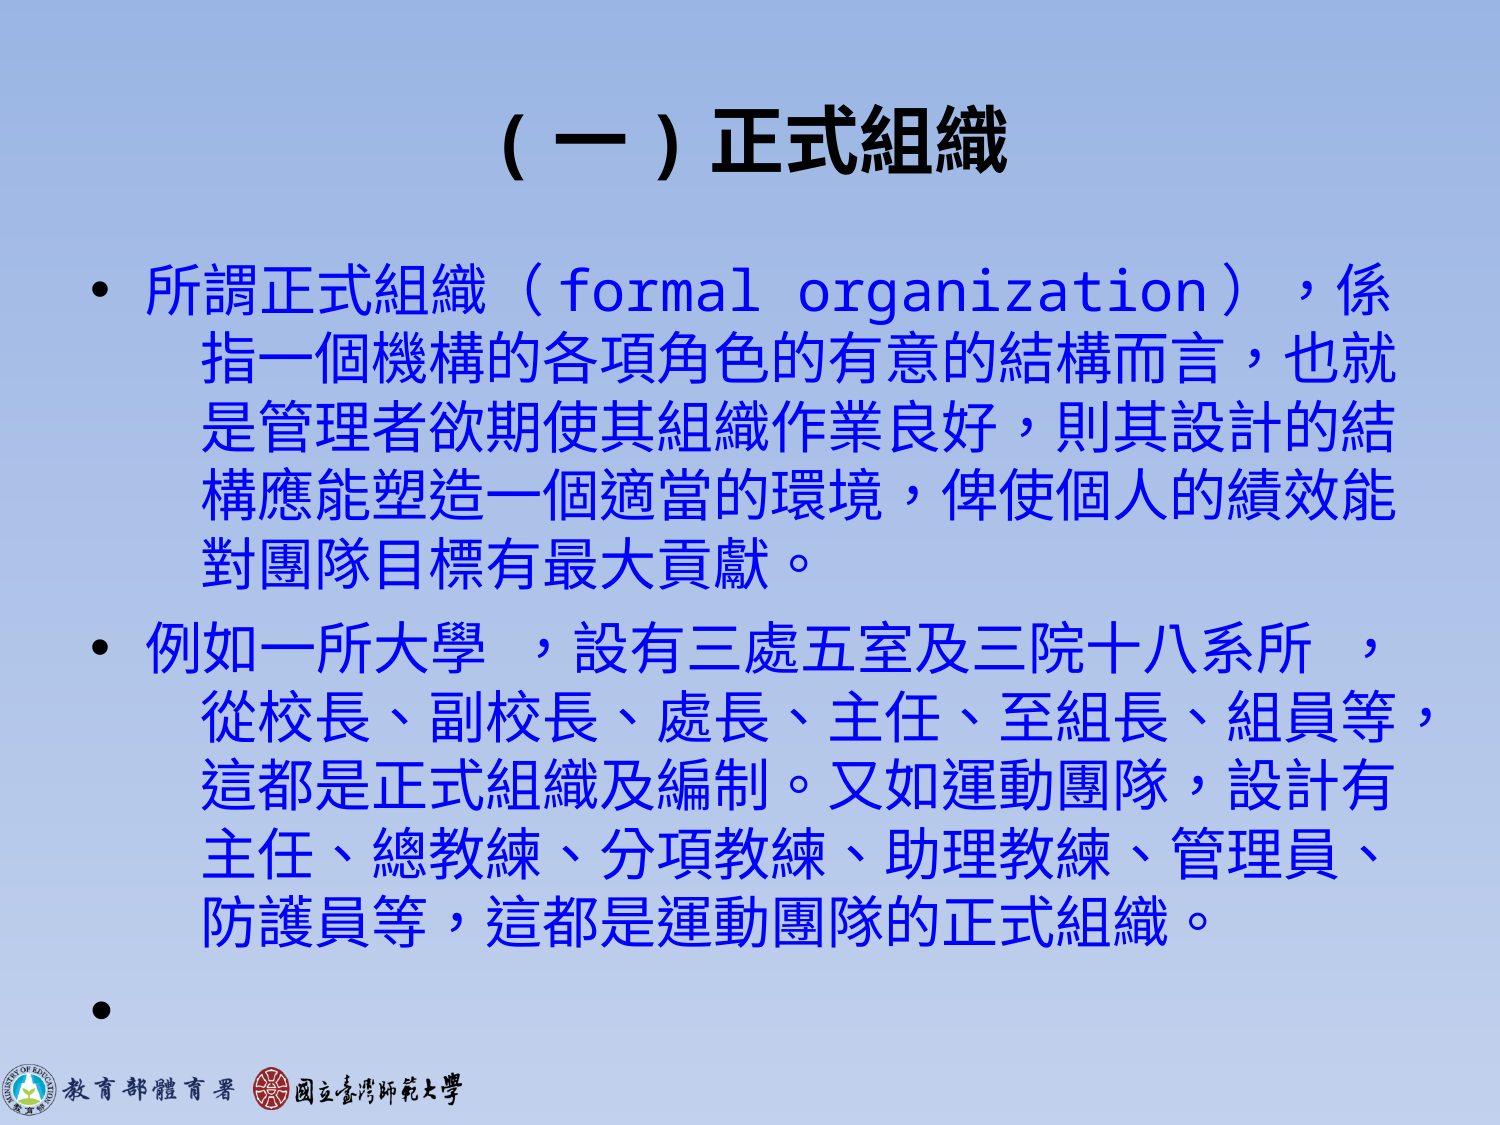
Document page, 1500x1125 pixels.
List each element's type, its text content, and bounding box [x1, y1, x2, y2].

list 所謂正式組織（formal organization），係指一個機構的各項角色的有意的結構而言，也就是管理者欲期使其組織作業良好，則其設計的結構應能塑造一個適當的環境，俾使個人的績效能對團隊目標有最大貢獻。 例如一所大學 ，設有三處五室及三院十八系所 ，從校長、副校長、處長、主任、至組長、組員等，這都是正式組織及編制。又如運動團隊，設計有主任、總教練、分項教練、助理教練、管理員、防護員等，這都是運動團隊的正式組織。 [75, 246, 1426, 990]
title (一)正式組織 [75, 45, 1426, 233]
